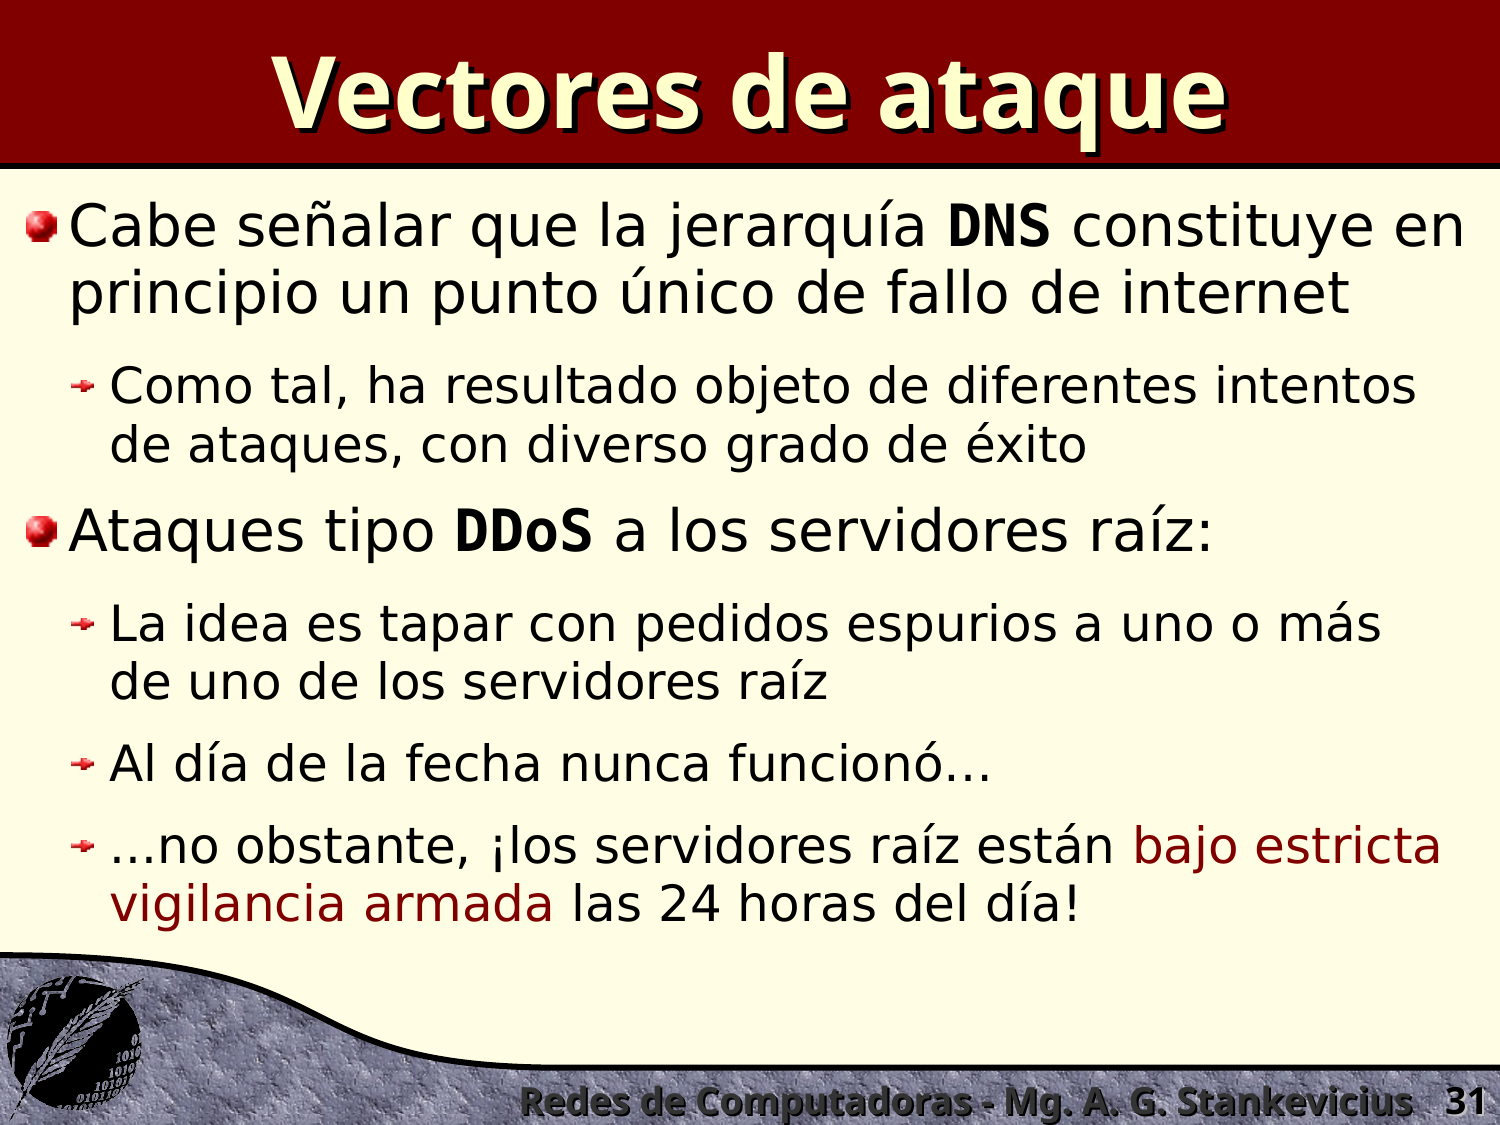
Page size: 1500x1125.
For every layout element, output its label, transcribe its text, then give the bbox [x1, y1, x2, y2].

picture [0, 959, 1500, 1125]
list Cabe señalar que la jerarquía DNS constituye en principio un punto único de fallo de internet Como tal, ha resultado objeto de diferentes intentos de ataques, con diverso grado de éxito Ataques tipo DDoS a los servidores raíz: La idea es tapar con pedidos espurios a uno o más de uno de los servidores raíz Al día de la fecha nunca funcionó… ...no obstante, ¡los servidores raíz están bajo estricta vigilancia armada las 24 horas del día! [11, 192, 1486, 934]
picture [1047, 1100, 1054, 1110]
title Vectores de ataque [15, 5, 1485, 160]
picture [790, 1100, 795, 1110]
